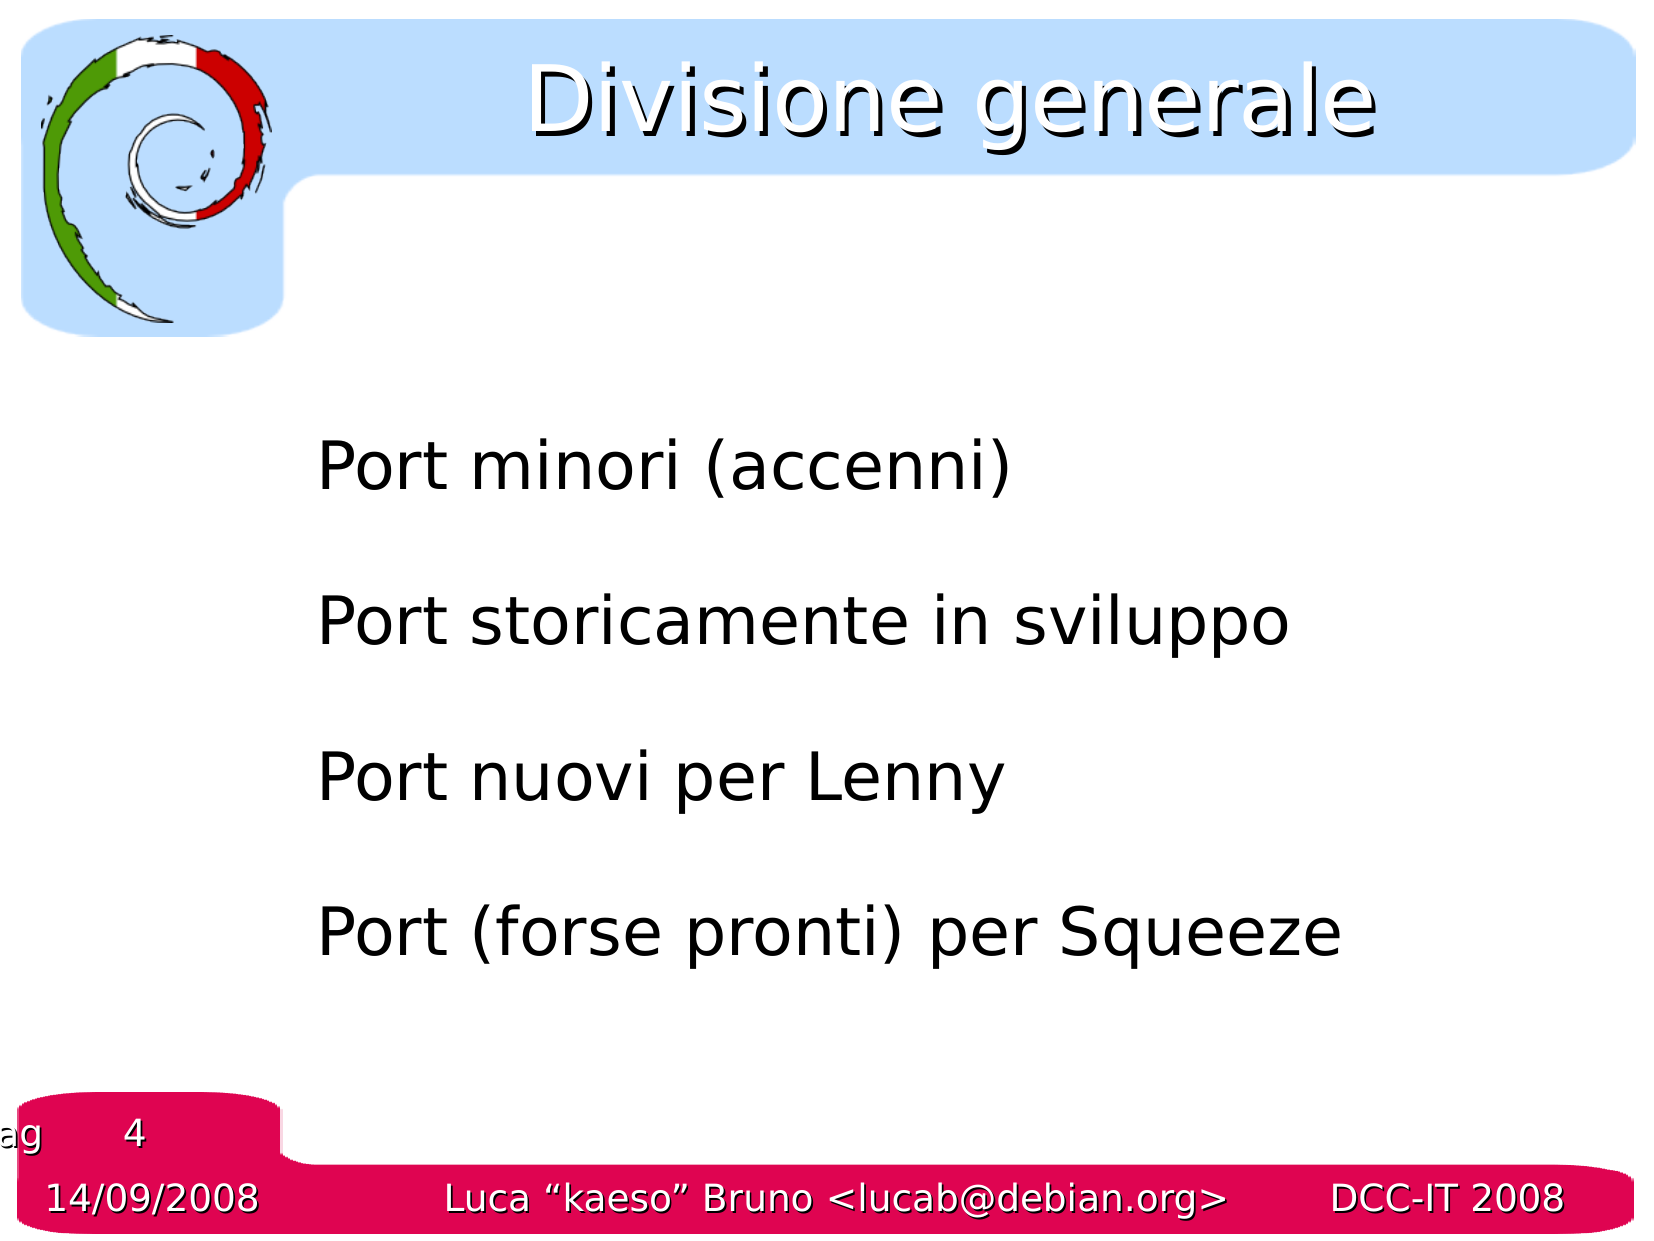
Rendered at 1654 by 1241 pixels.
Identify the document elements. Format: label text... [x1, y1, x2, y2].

picture [17, 1092, 1634, 1234]
text_box Luca “kaeso” Bruno <lucab@debian.org> DCC-IT 2008 [428, 1169, 1581, 1241]
text_box 14/09/2008 [29, 1169, 284, 1241]
title Divisione generale [265, 3, 1636, 196]
subtitle Port minori (accenni) Port storicamente in sviluppo Port nuovi per Lenny Port (forse pronti) per Squeeze [295, 297, 1571, 1102]
text_box Pag <numero> [53, 1104, 255, 1178]
picture [21, 19, 1636, 337]
